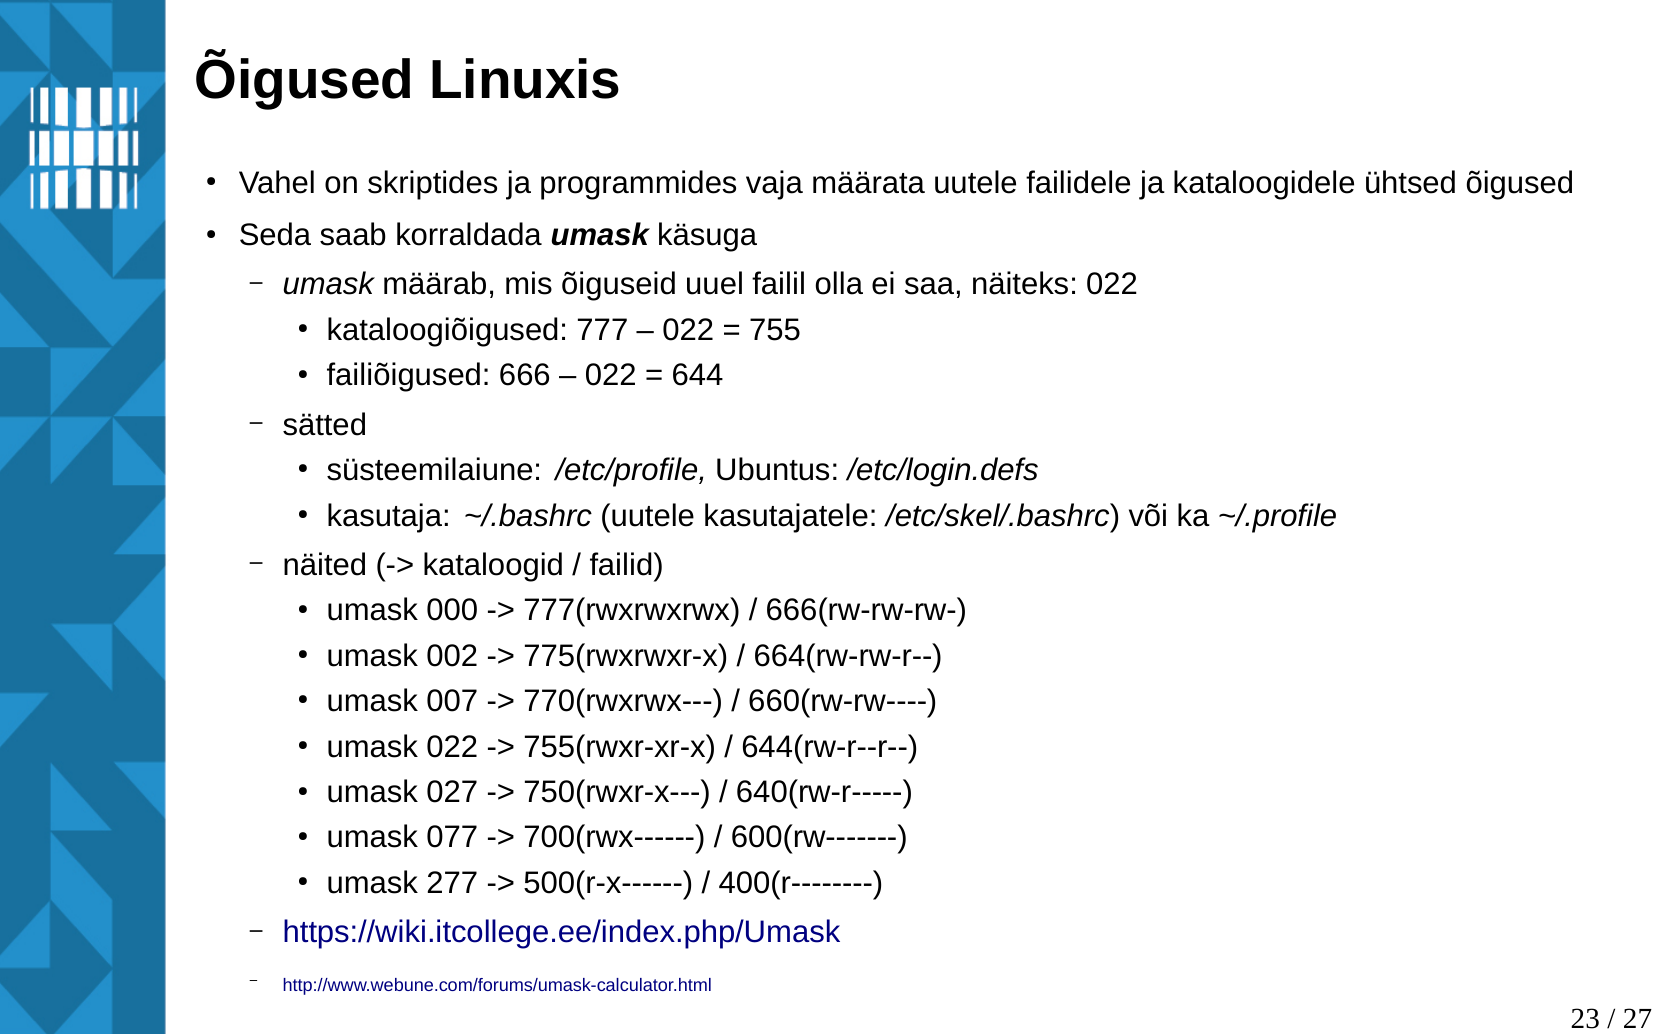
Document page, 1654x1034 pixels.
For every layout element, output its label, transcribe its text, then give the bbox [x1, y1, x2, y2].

title Õigused Linuxis [194, 41, 1595, 119]
list Vahel on skriptides ja programmides vaja määrata uutele failidele ja kataloogidele ühtsed õigused Seda saab korraldada umask käsuga umask määrab, mis õiguseid uuel failil olla ei saa, näiteks: 022 kataloogiõigused: 777 – 022 = 755 failiõigused: 666 – 022 = 644 sätted süsteemilaiune: /etc/profile, Ubuntus: /etc/login.defs kasutaja: ~/.bashrc (uutele kasutajatele: /etc/skel/.bashrc) või ka ~/.profile näited (-> kataloogid / failid) umask 000 -> 777(rwxrwxrwx) / 666(rw-rw-rw-) umask 002 -> 775(rwxrwxr-x) / 664(rw-rw-r--) umask 007 -> 770(rwxrwx---) / 660(rw-rw----) umask 022 -> 755(rwxr-xr-x) / 644(rw-r--r--) umask 027 -> 750(rwxr-x---) / 640(rw-r-----) umask 077 -> 700(rwx------) / 600(rw-------) umask 277 -> 500(r-x------) / 400(r--------) https://wiki.itcollege.ee/index.php/Umask http://www.webune.com/forums/umask-calculator.html [194, 165, 1625, 1004]
